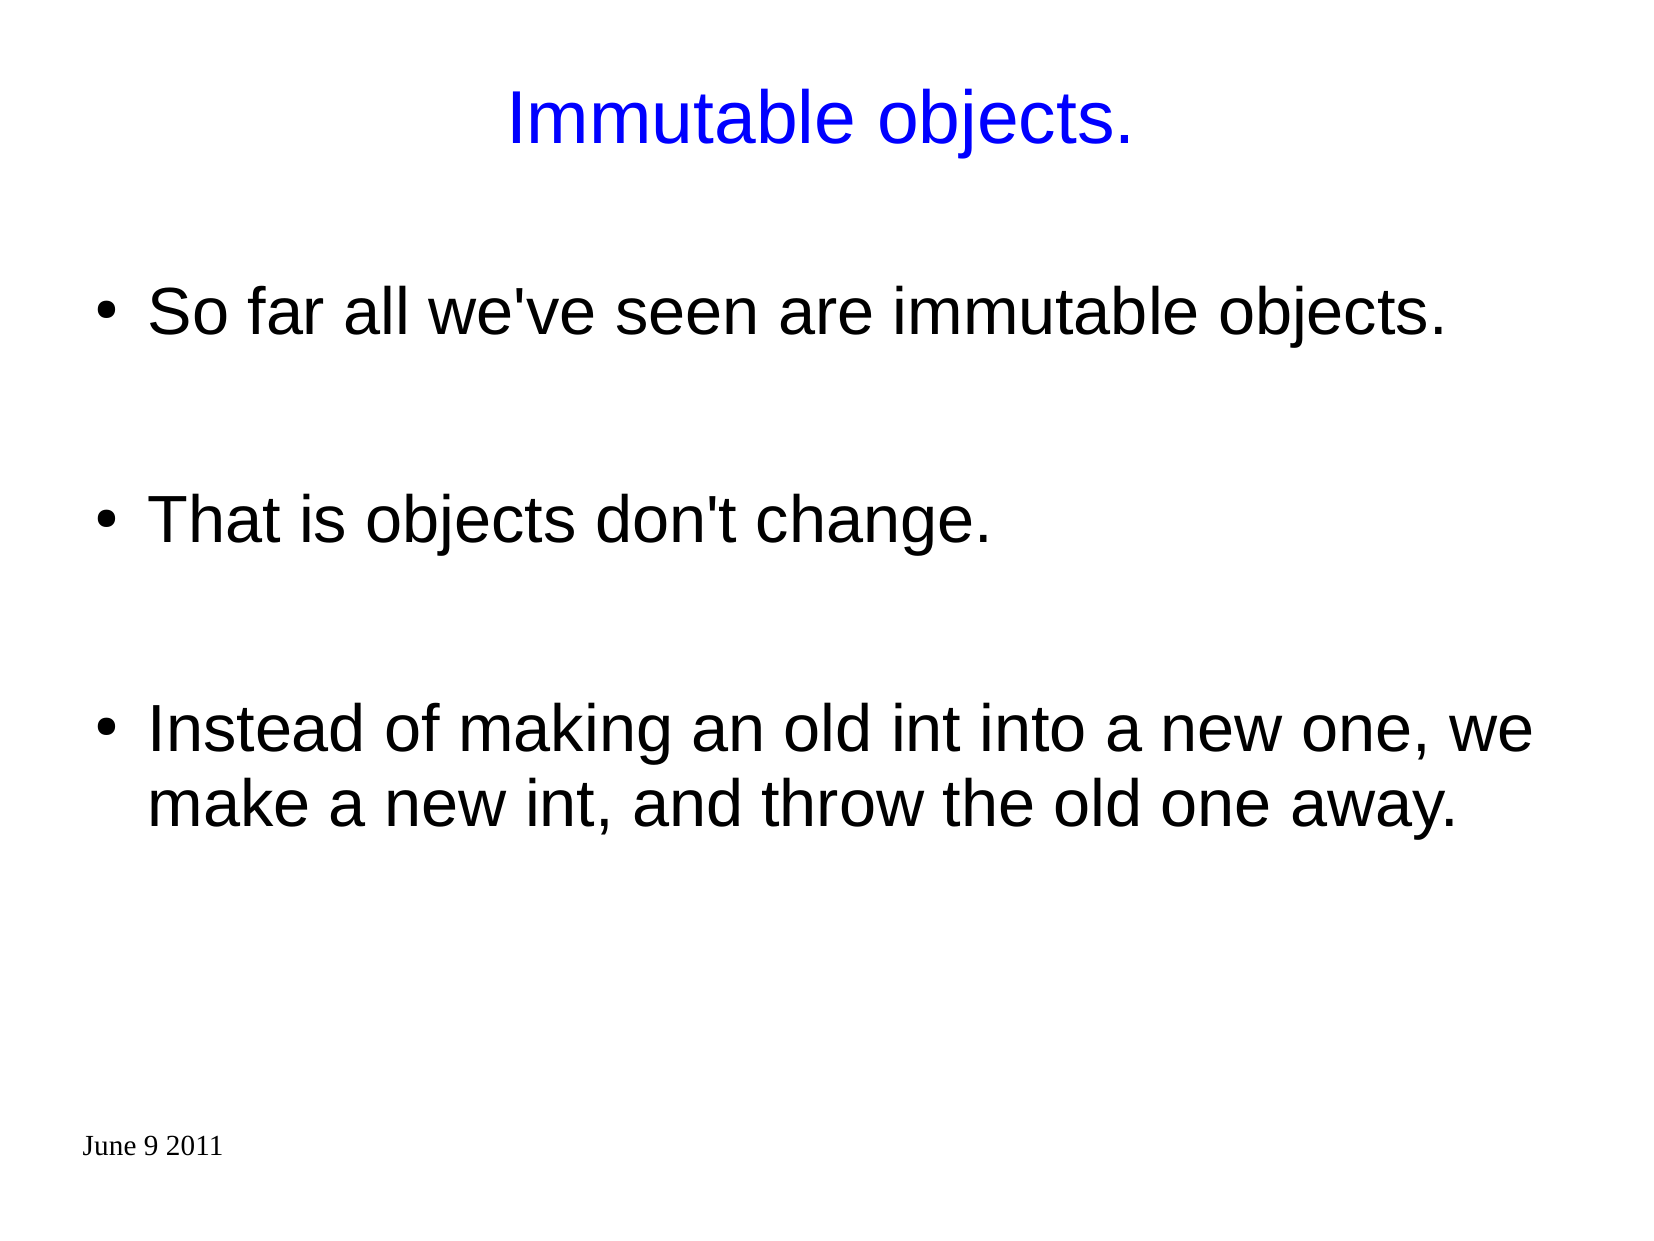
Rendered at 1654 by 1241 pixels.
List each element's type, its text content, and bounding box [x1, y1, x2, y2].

title Immutable objects. [76, 58, 1565, 178]
list So far all we've seen are immutable objects. That is objects don't change. Instead of making an old int into a new one, we make a new int, and throw the old one away. [76, 274, 1565, 1093]
